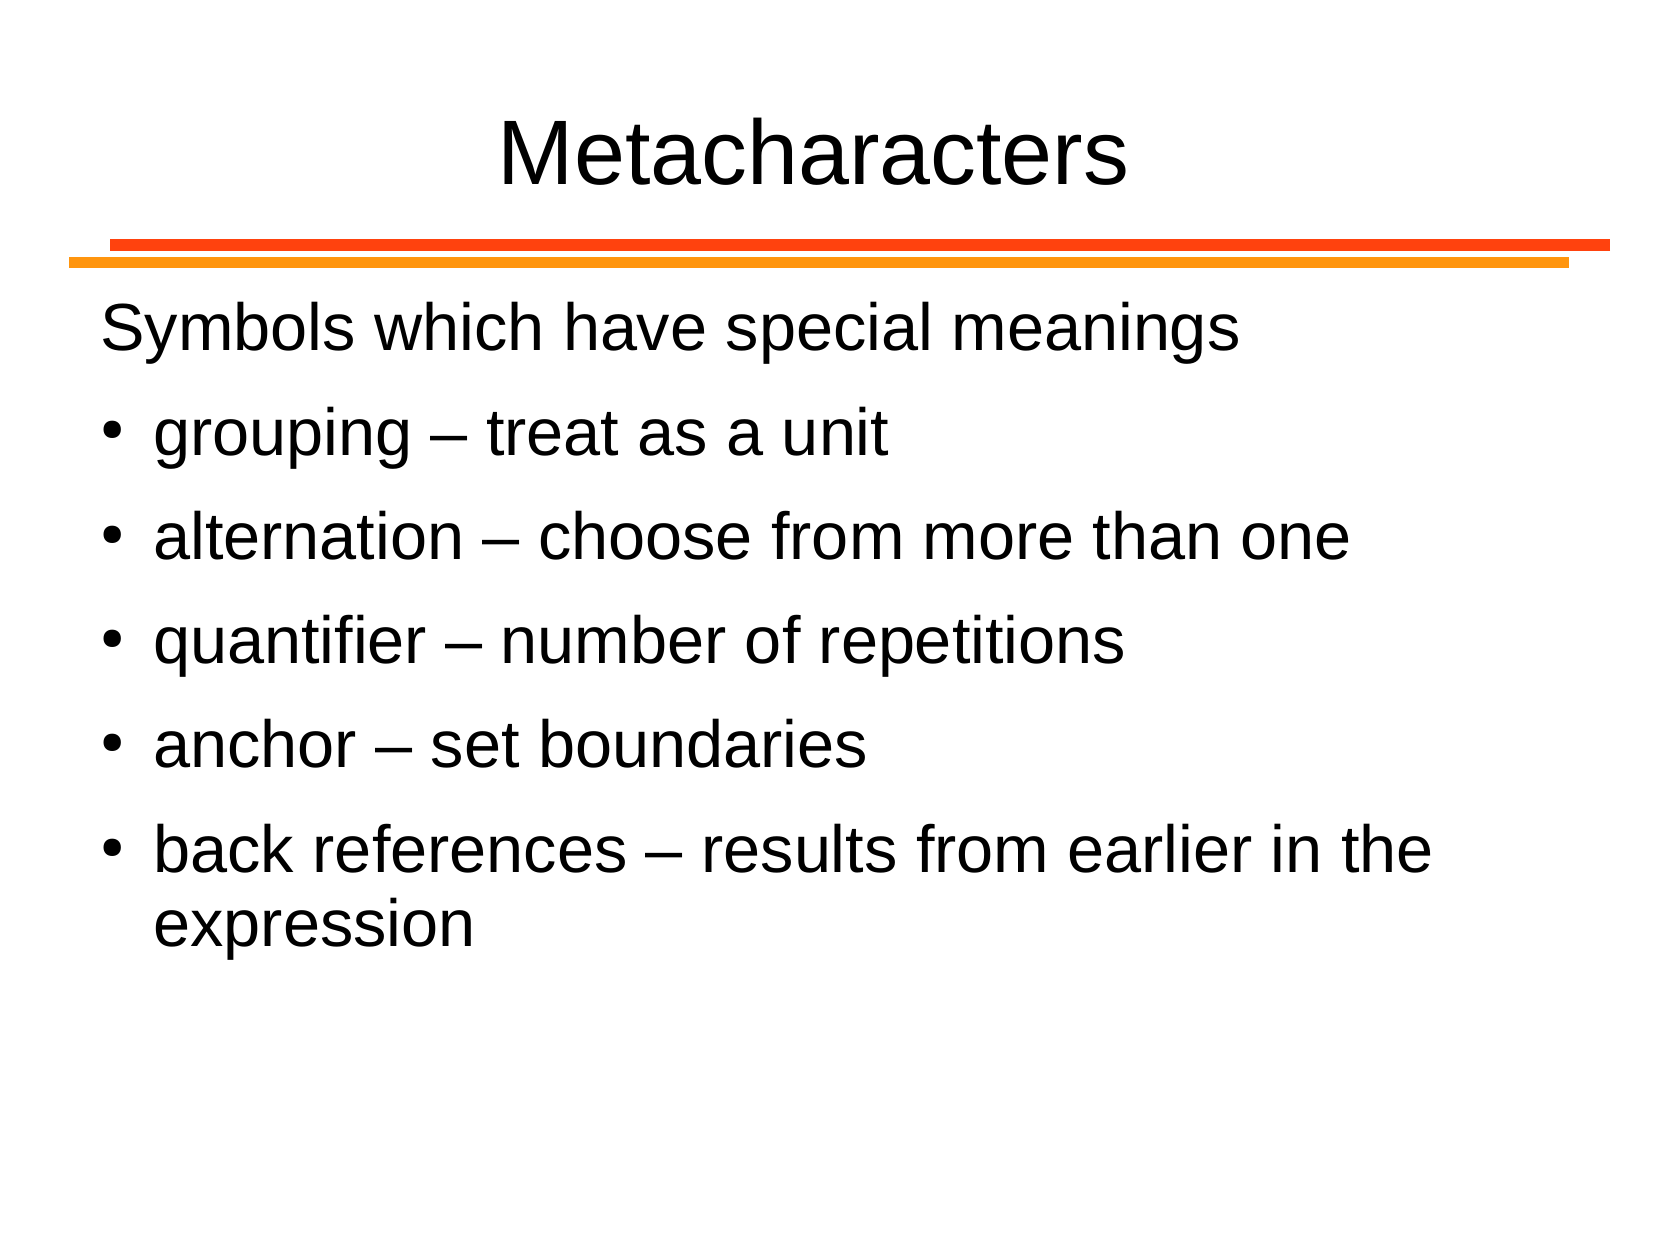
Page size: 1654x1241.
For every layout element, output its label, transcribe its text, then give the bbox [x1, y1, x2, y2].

list Symbols which have special meanings grouping – treat as a unit alternation – choose from more than one quantifier – number of repetitions anchor – set boundaries back references – results from earlier in the expression [82, 290, 1571, 1109]
title Metacharacters [82, 56, 1571, 250]
